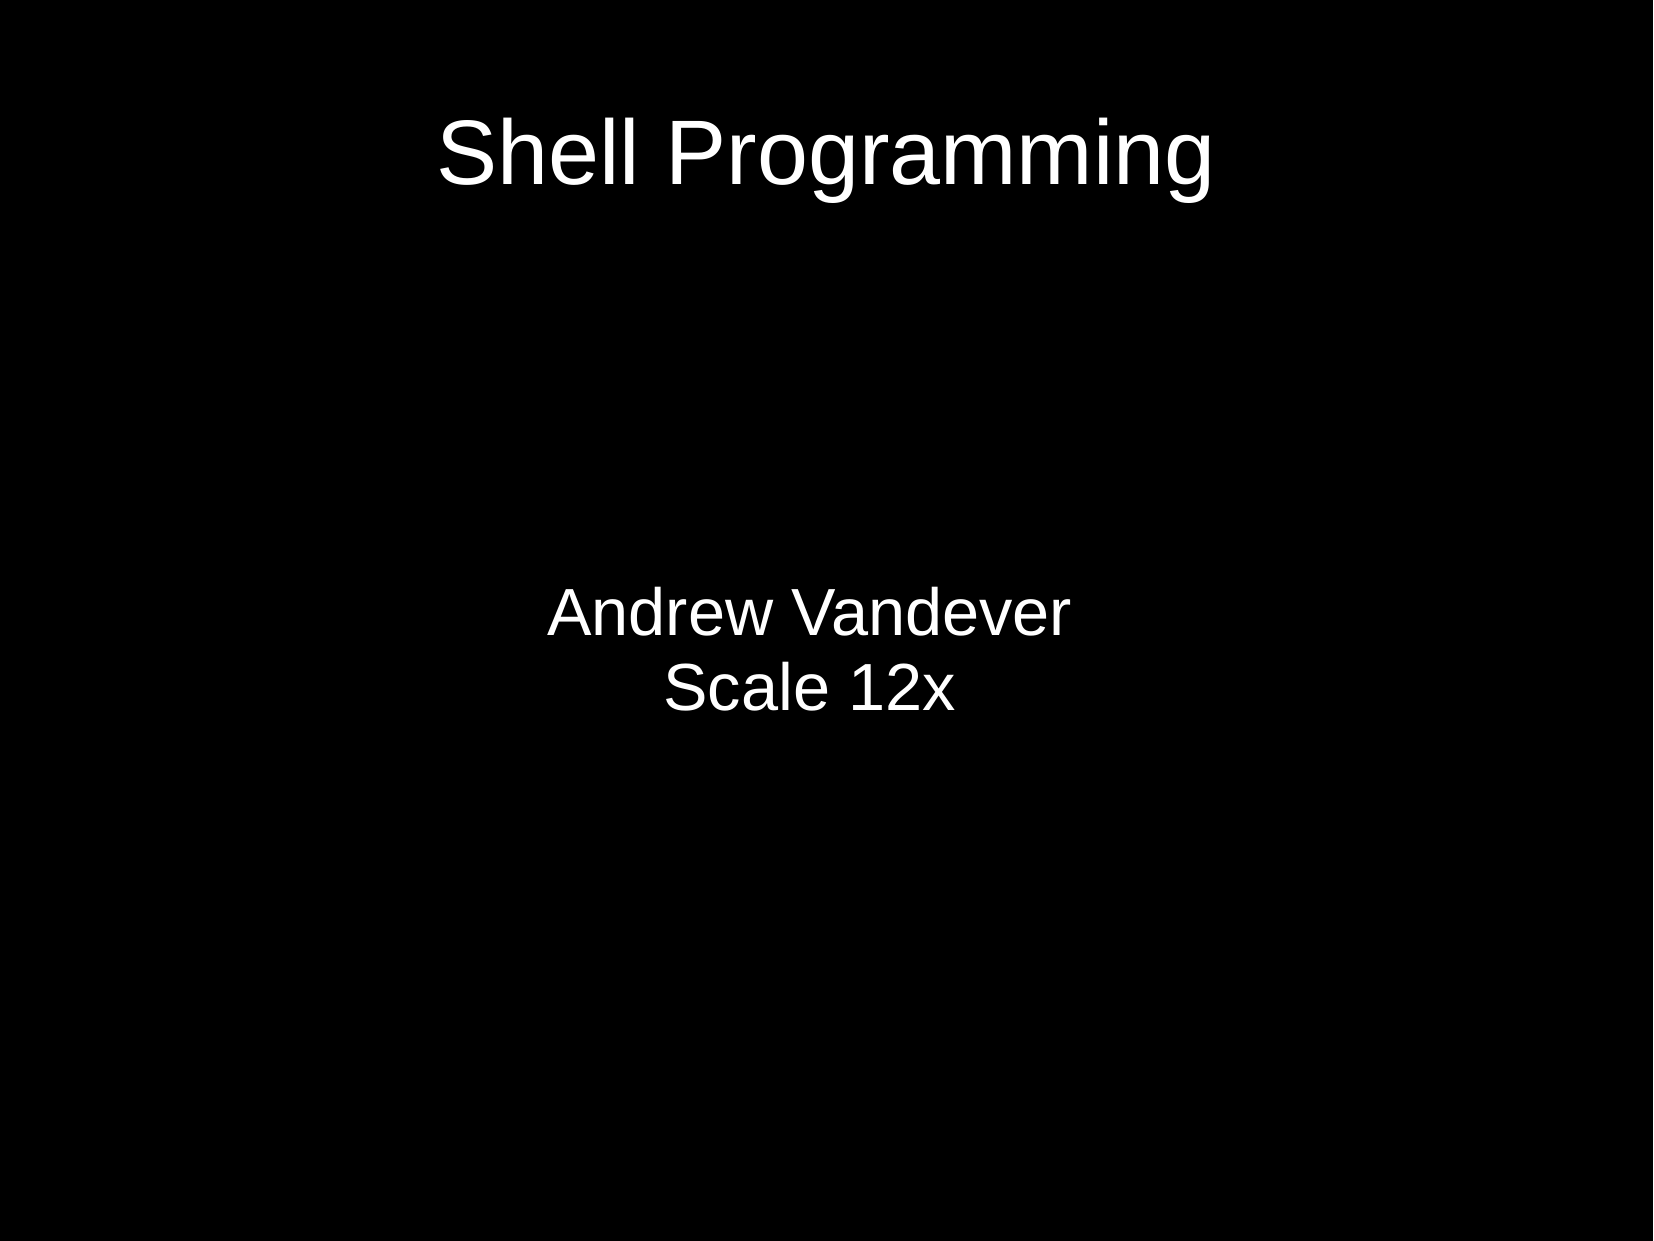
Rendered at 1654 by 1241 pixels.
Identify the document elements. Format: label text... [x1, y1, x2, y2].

subtitle Andrew Vandever Scale 12x [82, 290, 1538, 1010]
title Shell Programming [82, 49, 1571, 257]
